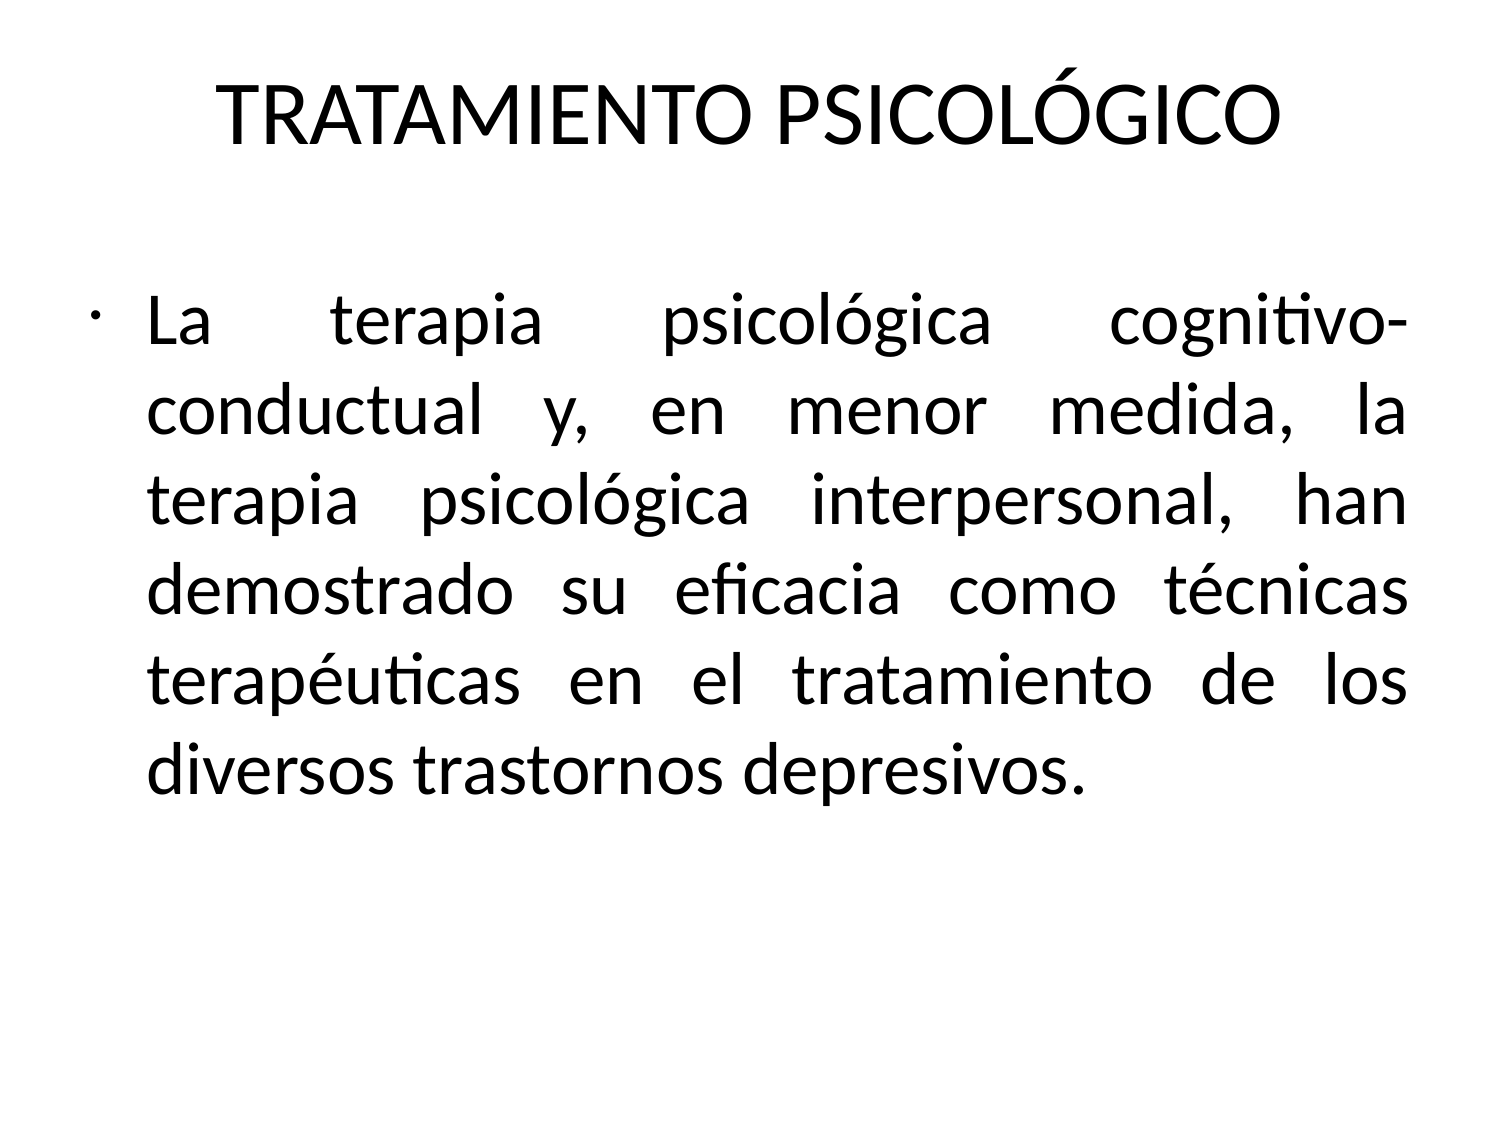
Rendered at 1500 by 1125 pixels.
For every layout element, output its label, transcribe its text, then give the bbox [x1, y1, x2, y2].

list La terapia psicológica cognitivo-conductual y, en menor medida, la terapia psicológica interpersonal, han demostrado su eficacia como técnicas terapéuticas en el tratamiento de los diversos trastornos depresivos. [75, 262, 1425, 1005]
title TRATAMIENTO PSICOLÓGICO [75, 45, 1425, 233]
